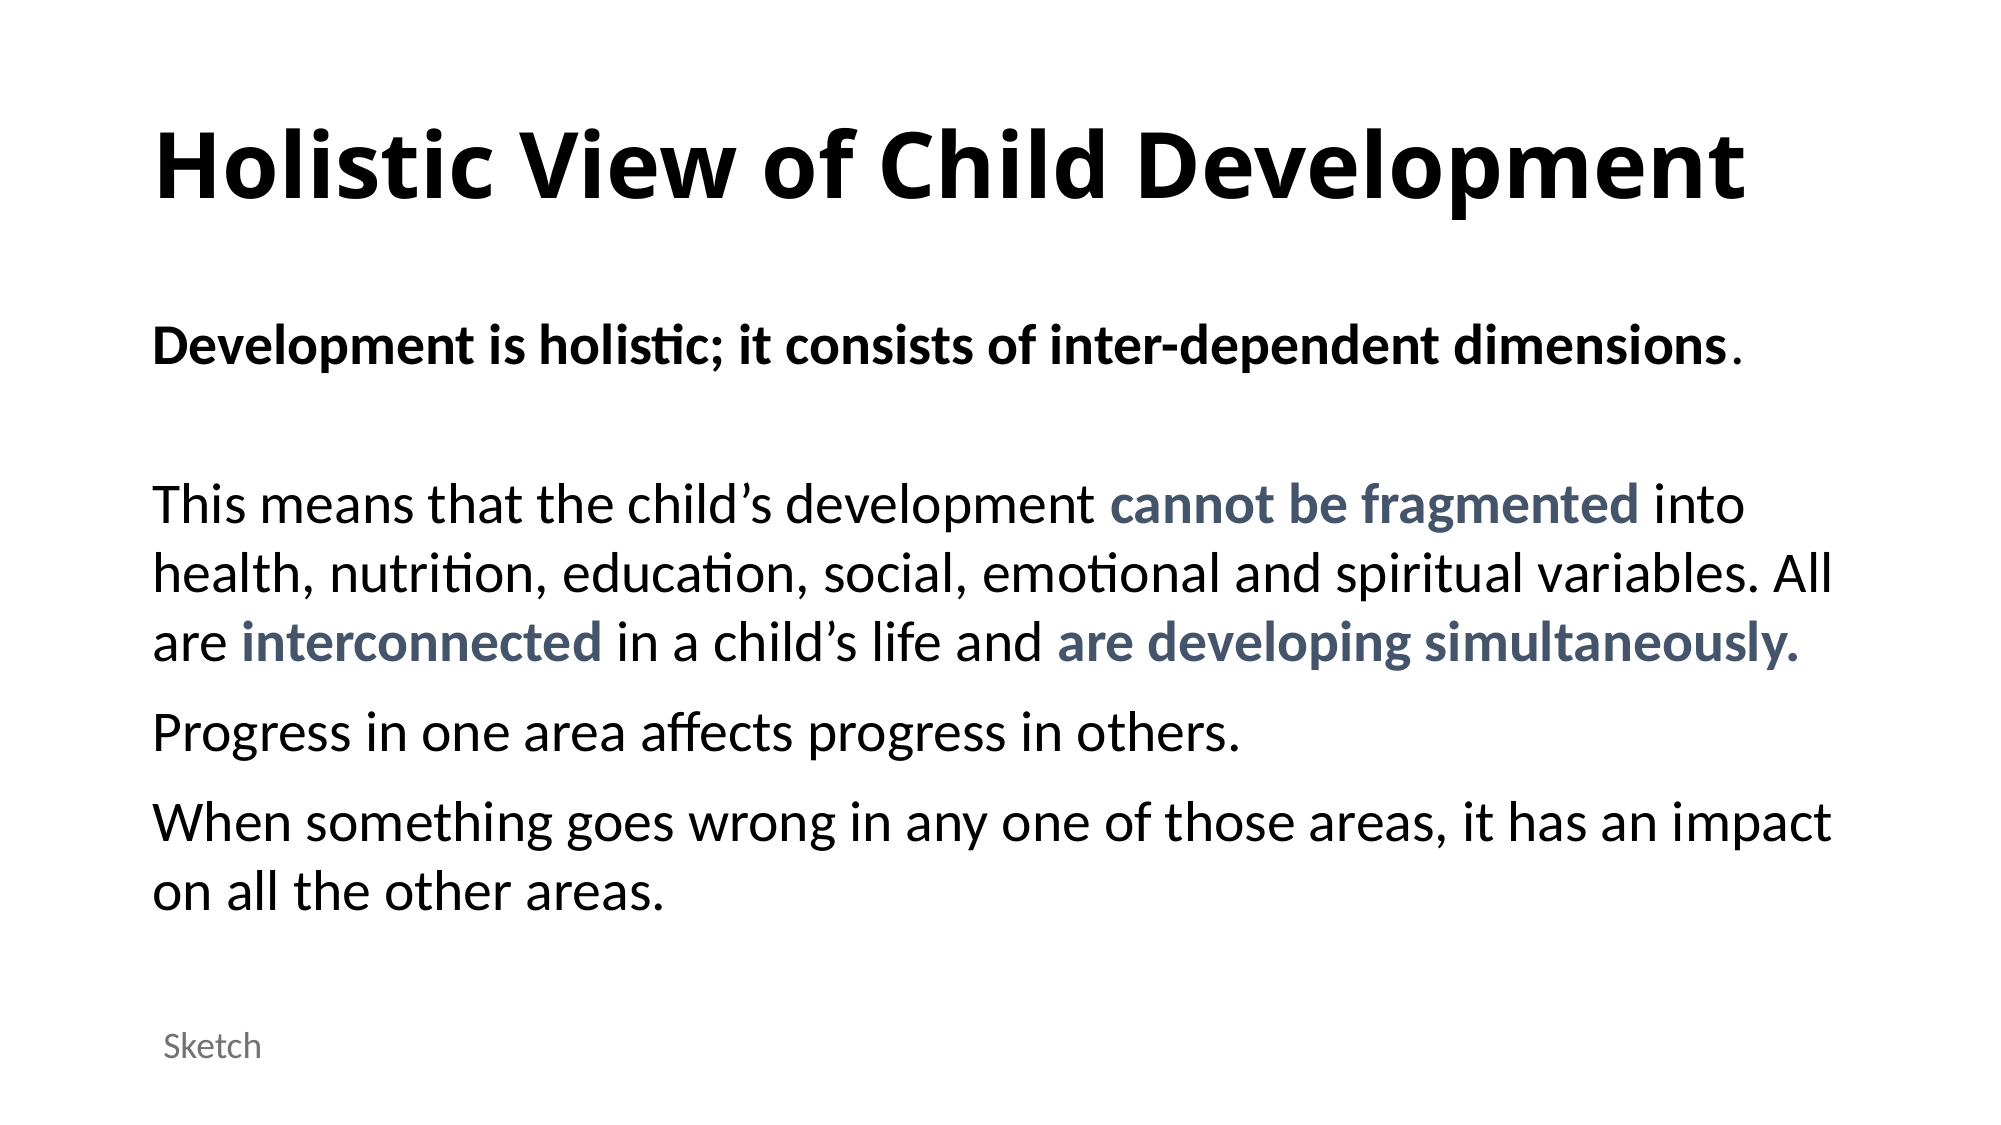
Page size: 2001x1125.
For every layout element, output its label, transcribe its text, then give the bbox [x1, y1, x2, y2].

list Development is holistic; it consists of inter-dependent dimensions. This means that the child’s development cannot be fragmented into health, nutrition, education, social, emotional and spiritual variables. All are interconnected in a child’s life and are developing simultaneously. Progress in one area affects progress in others. When something goes wrong in any one of those areas, it has an impact on all the other areas. [137, 299, 1863, 1014]
title Holistic View of Child Development [137, 59, 1863, 278]
text_box Sketch [148, 1013, 558, 1074]
